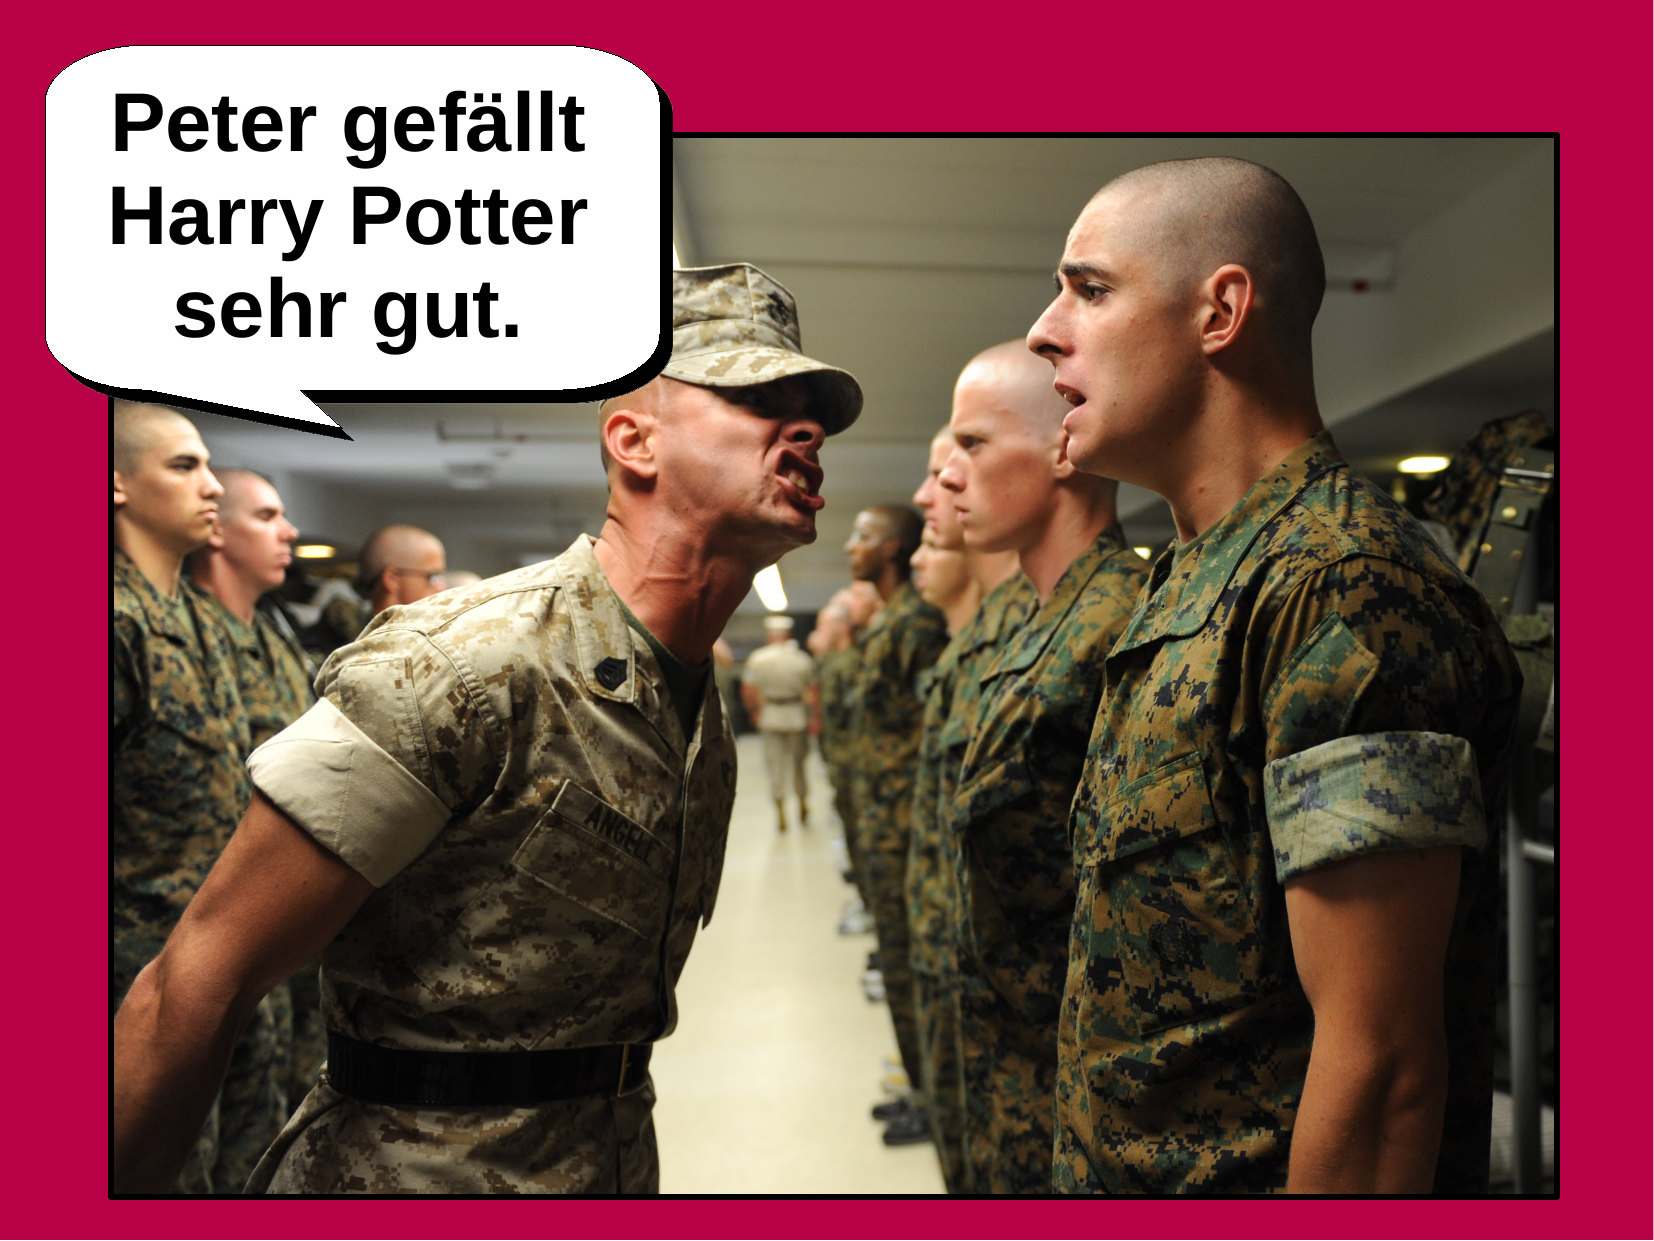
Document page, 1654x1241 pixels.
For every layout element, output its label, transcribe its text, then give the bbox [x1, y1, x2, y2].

text_box [80, 376, 625, 429]
text_box [64, 45, 641, 69]
text_box [649, 76, 661, 359]
picture [114, 138, 1555, 1195]
text_box Peter gefällt Harry Potter sehr gut. [48, 69, 649, 376]
